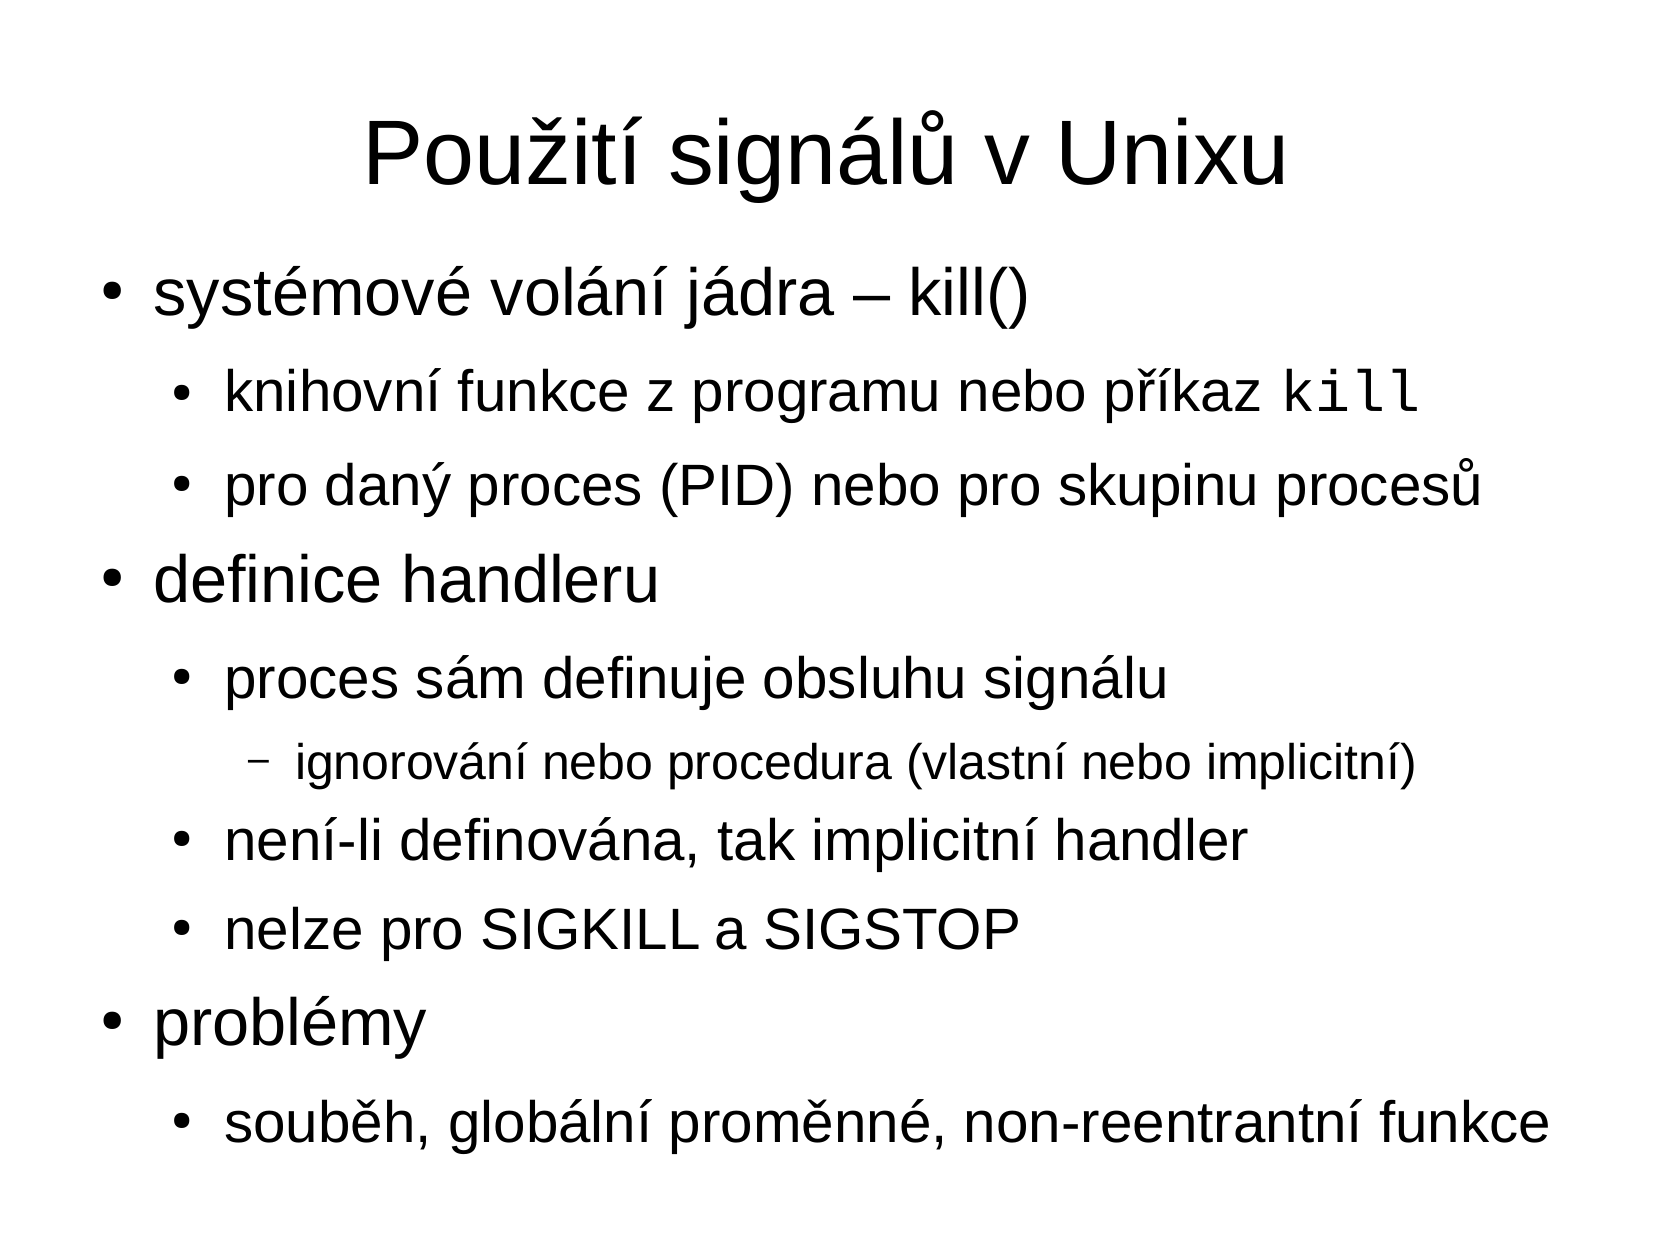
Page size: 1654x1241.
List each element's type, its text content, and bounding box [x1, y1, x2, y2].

title Použití signálů v Unixu [82, 56, 1571, 250]
list systémové volání jádra – kill() knihovní funkce z programu nebo příkaz kill pro daný proces (PID) nebo pro skupinu procesů definice handleru proces sám definuje obsluhu signálu ignorování nebo procedura (vlastní nebo implicitní) není-li definována, tak implicitní handler nelze pro SIGKILL a SIGSTOP problémy souběh, globální proměnné, non-reentrantní funkce [82, 254, 1571, 1155]
